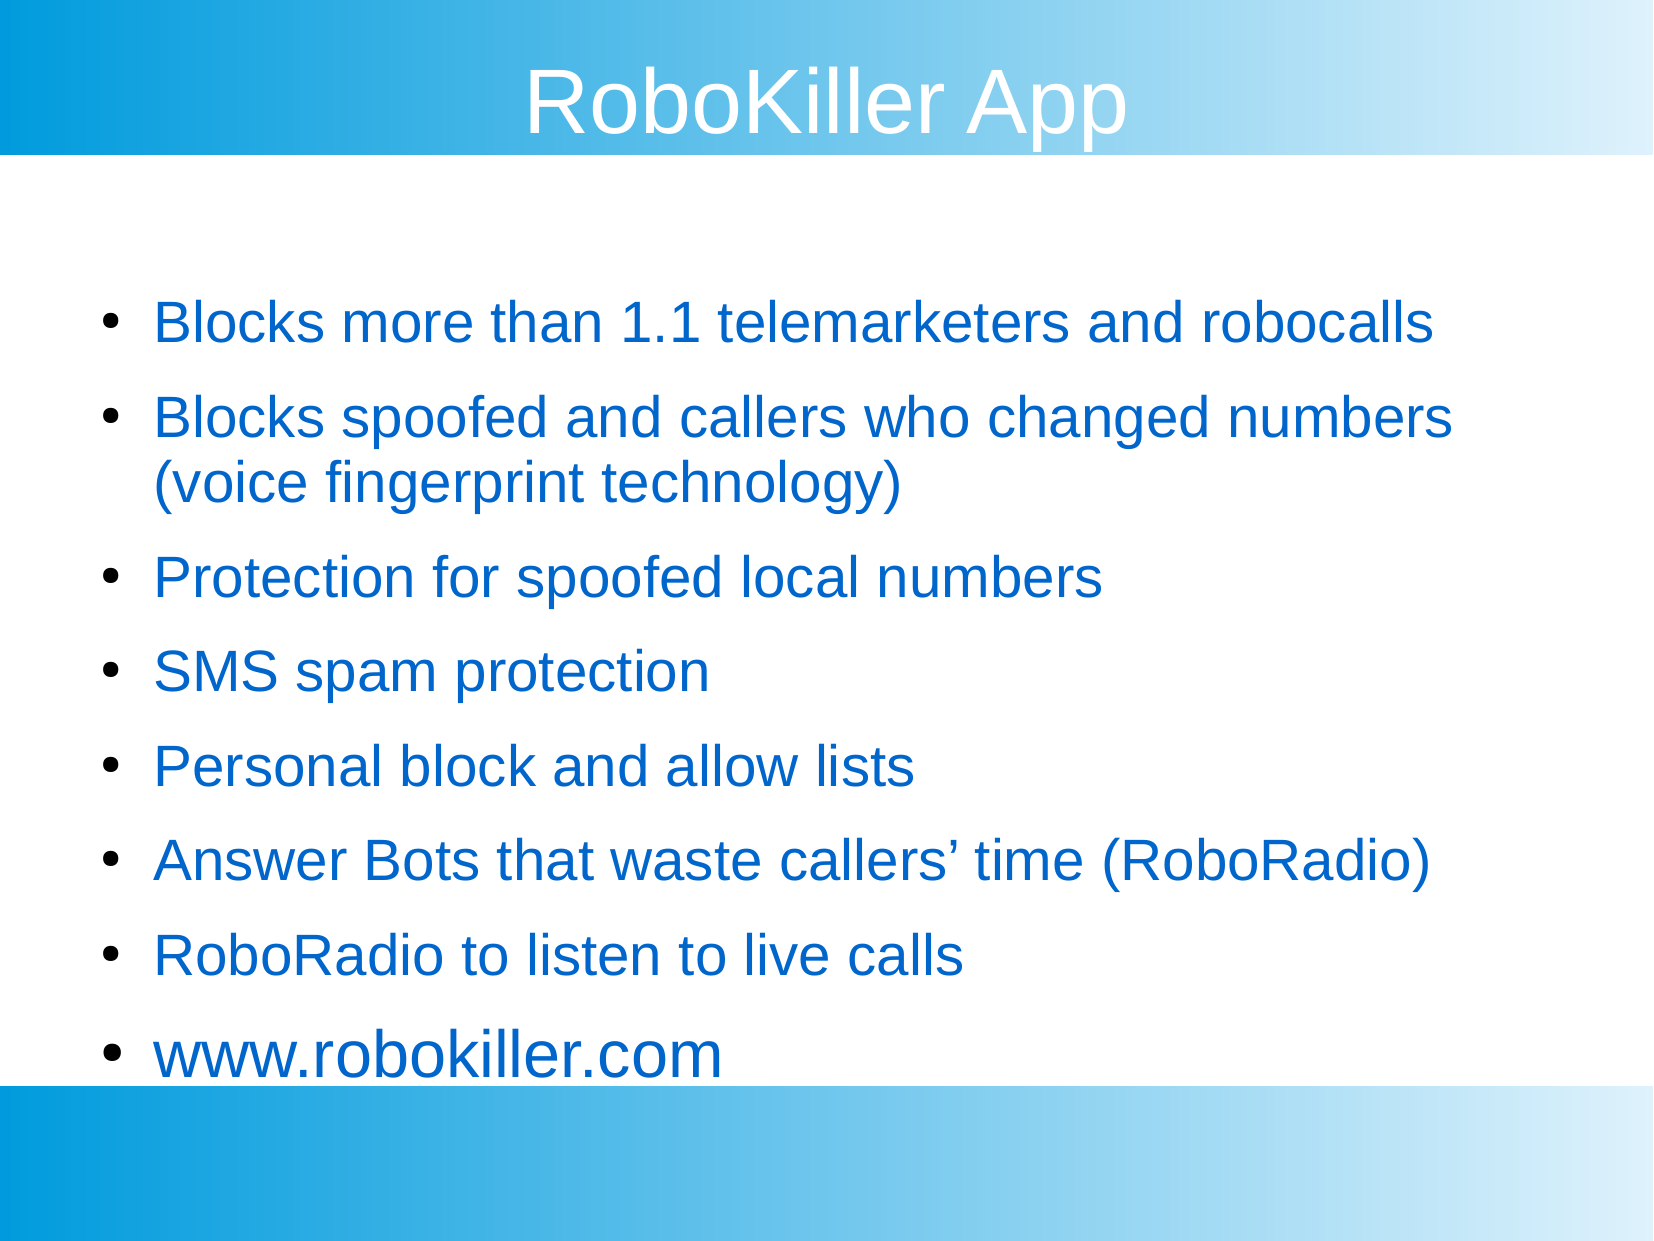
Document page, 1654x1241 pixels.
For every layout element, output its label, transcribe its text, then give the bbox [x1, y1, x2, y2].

title RoboKiller App [82, 49, 1571, 155]
list Blocks more than 1.1 telemarketers and robocalls Blocks spoofed and callers who changed numbers (voice fingerprint technology) Protection for spoofed local numbers SMS spam protection Personal block and allow lists Answer Bots that waste callers’ time (RoboRadio) RoboRadio to listen to live calls www.robokiller.com [82, 290, 1571, 1010]
